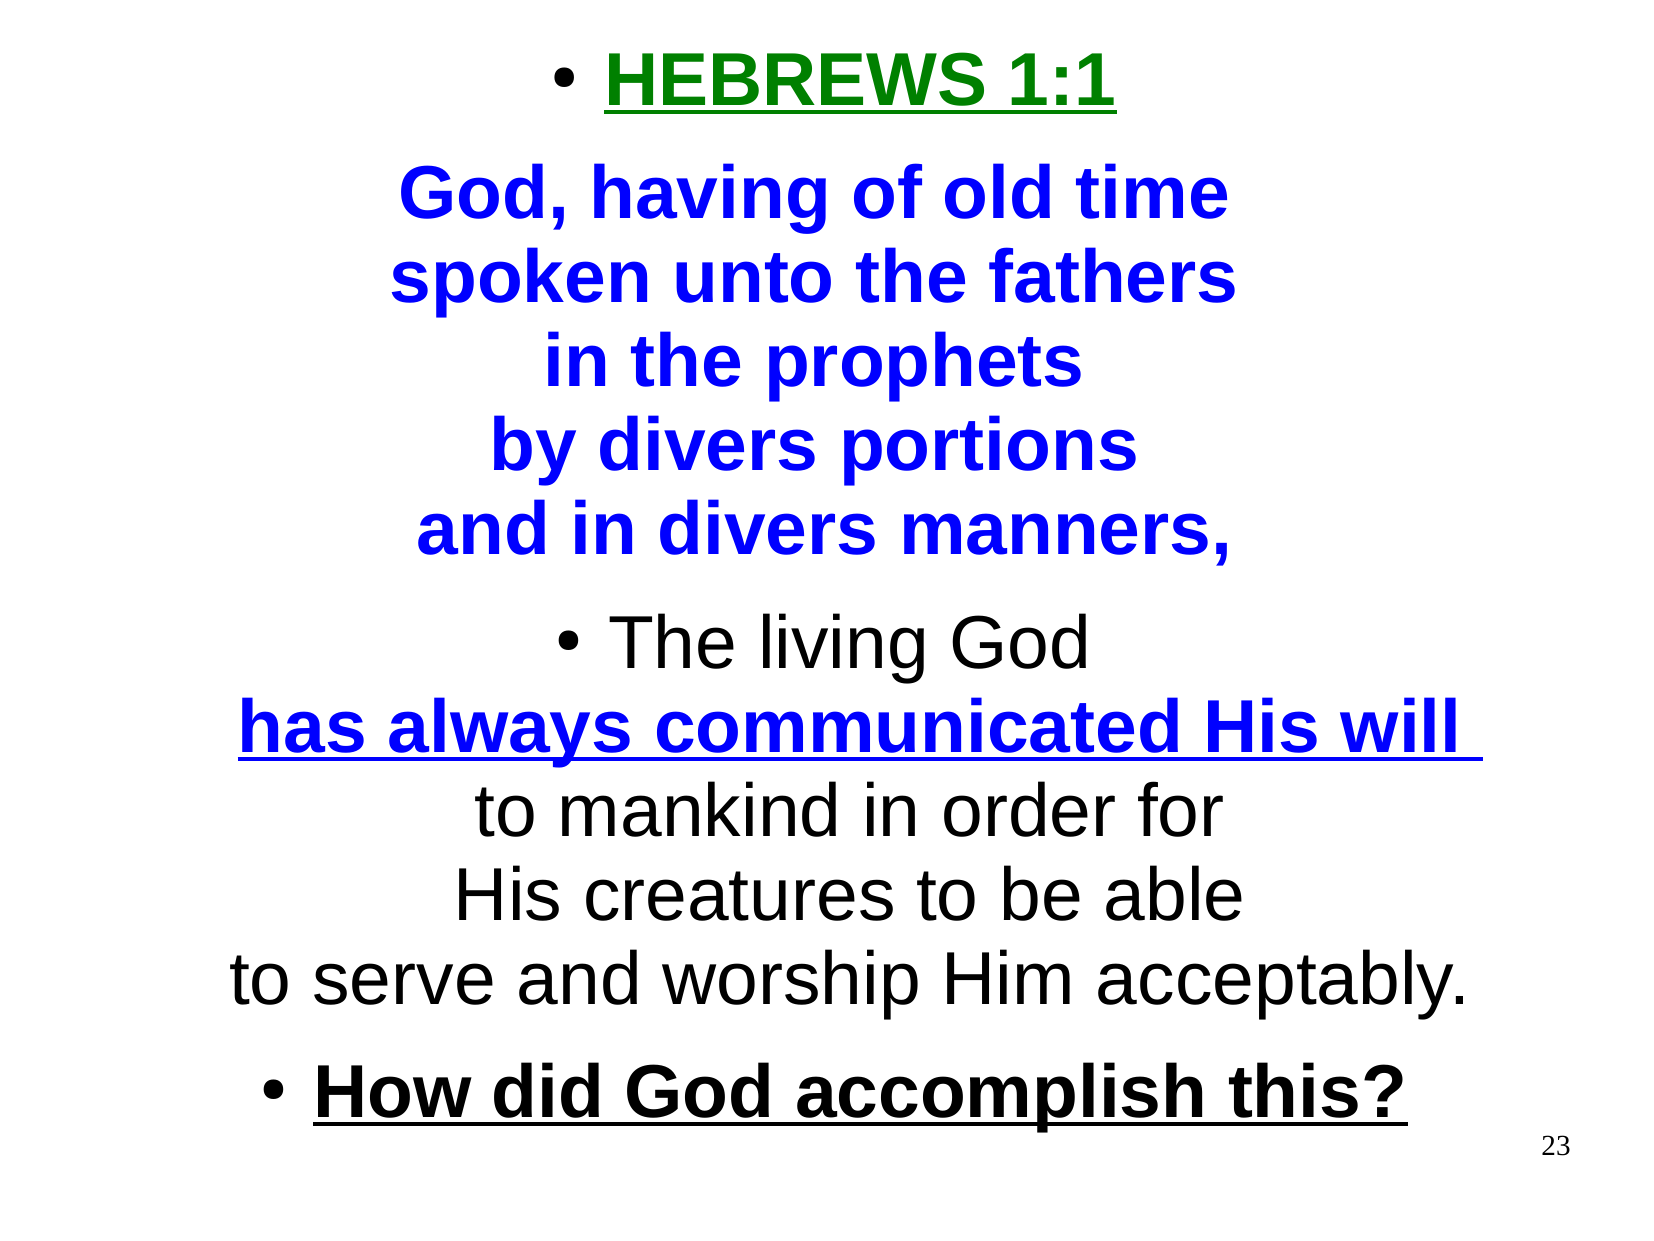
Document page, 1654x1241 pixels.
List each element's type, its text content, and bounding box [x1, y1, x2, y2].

list HEBREWS 1:1 God, having of old time spoken unto the fathers in the prophets by divers portions and in divers manners, The living God has always communicated His will to mankind in order for His creatures to be able to serve and worship Him acceptably. How did God accomplish this? [37, 37, 1613, 1238]
